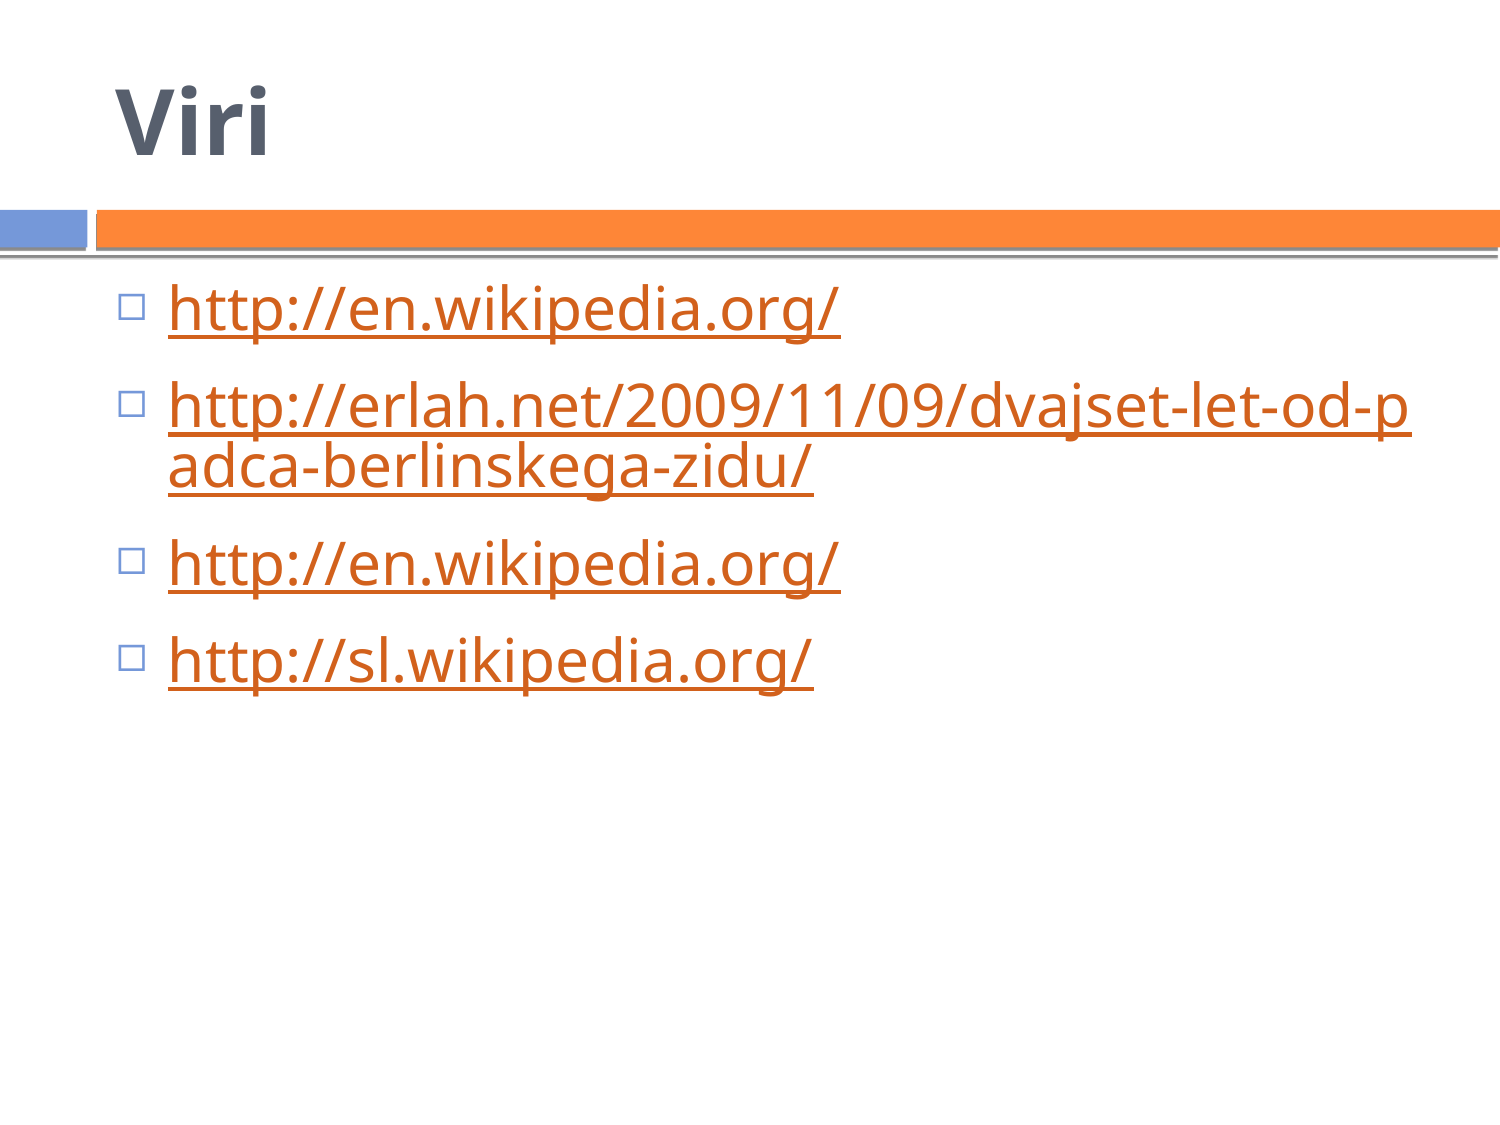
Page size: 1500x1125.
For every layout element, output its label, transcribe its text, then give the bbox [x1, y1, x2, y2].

list http://en.wikipedia.org/ http://erlah.net/2009/11/09/dvajset-let-od-padca-berlinskega-zidu/ http://en.wikipedia.org/ http://sl.wikipedia.org/ [100, 262, 1438, 1000]
title Viri [100, 37, 1438, 200]
